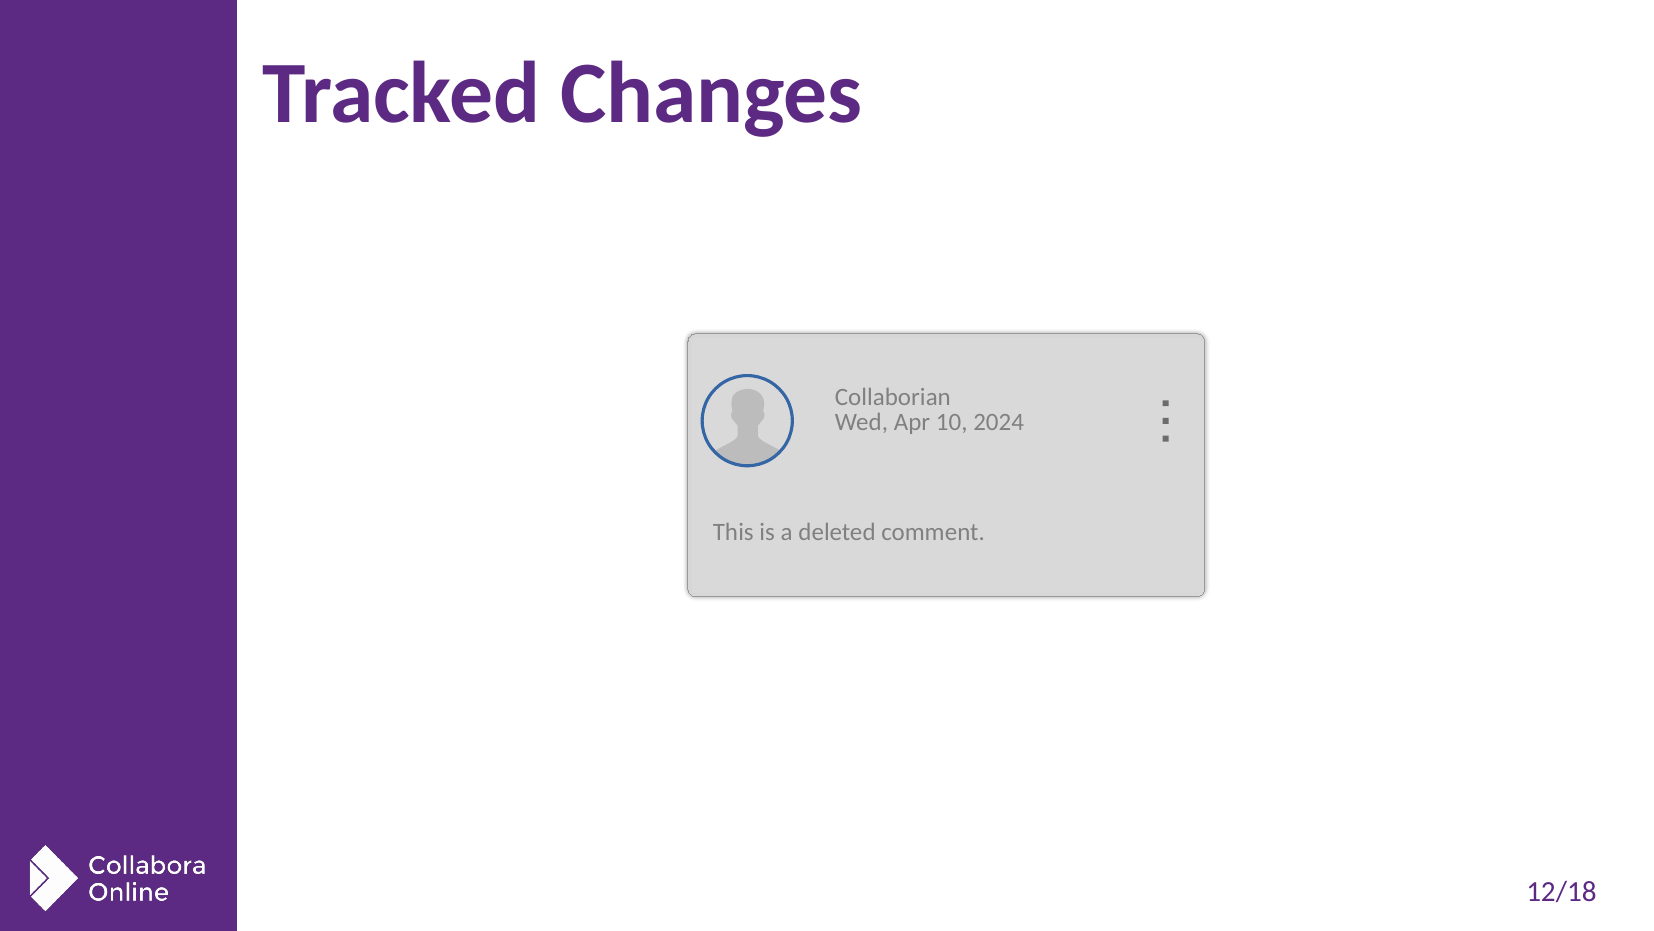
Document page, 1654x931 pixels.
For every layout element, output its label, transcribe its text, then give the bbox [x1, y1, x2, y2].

text_box [687, 333, 1205, 597]
picture [25, 840, 209, 916]
title Tracked Changes [262, 13, 1644, 145]
text_box This is a deleted comment. [698, 514, 1193, 568]
text_box Collaborian Wed, Apr 10, 2024 [820, 379, 1132, 463]
